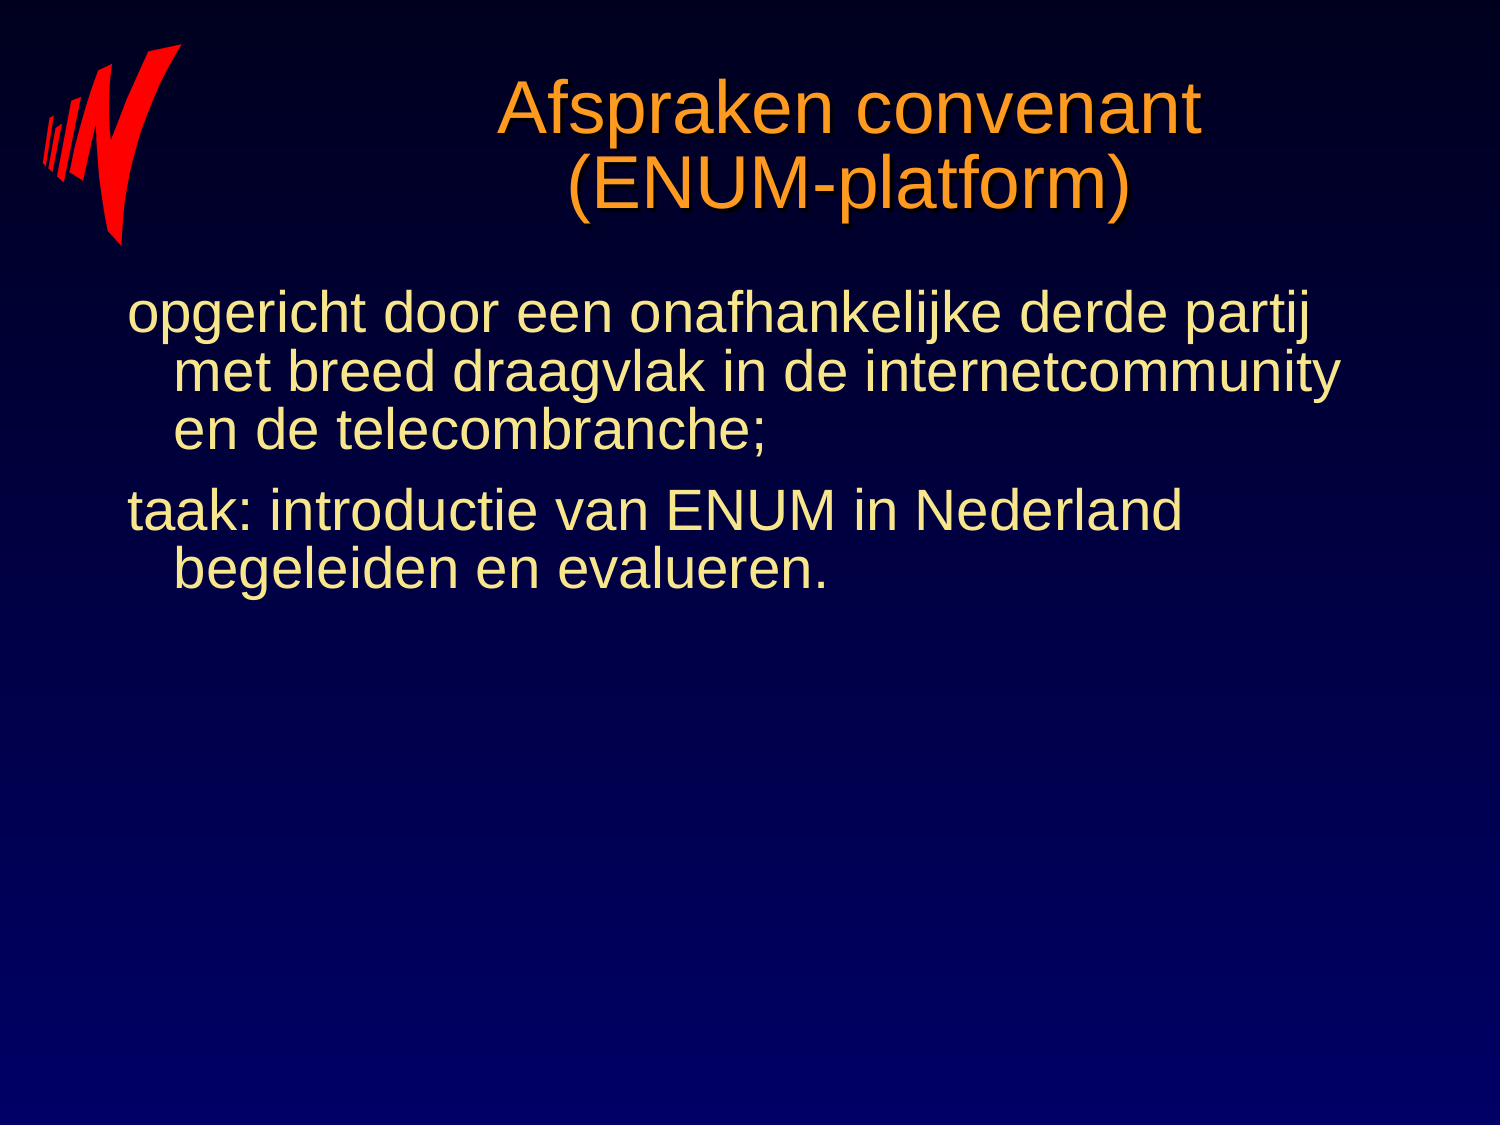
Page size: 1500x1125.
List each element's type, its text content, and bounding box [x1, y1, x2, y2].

title Afspraken convenant (ENUM-platform) [199, 54, 1500, 243]
list opgericht door een onafhankelijke derde partij met breed draagvlak in de internetcommunity en de telecombranche; taak: introductie van ENUM in Nederland begeleiden en evalueren. [112, 278, 1400, 858]
